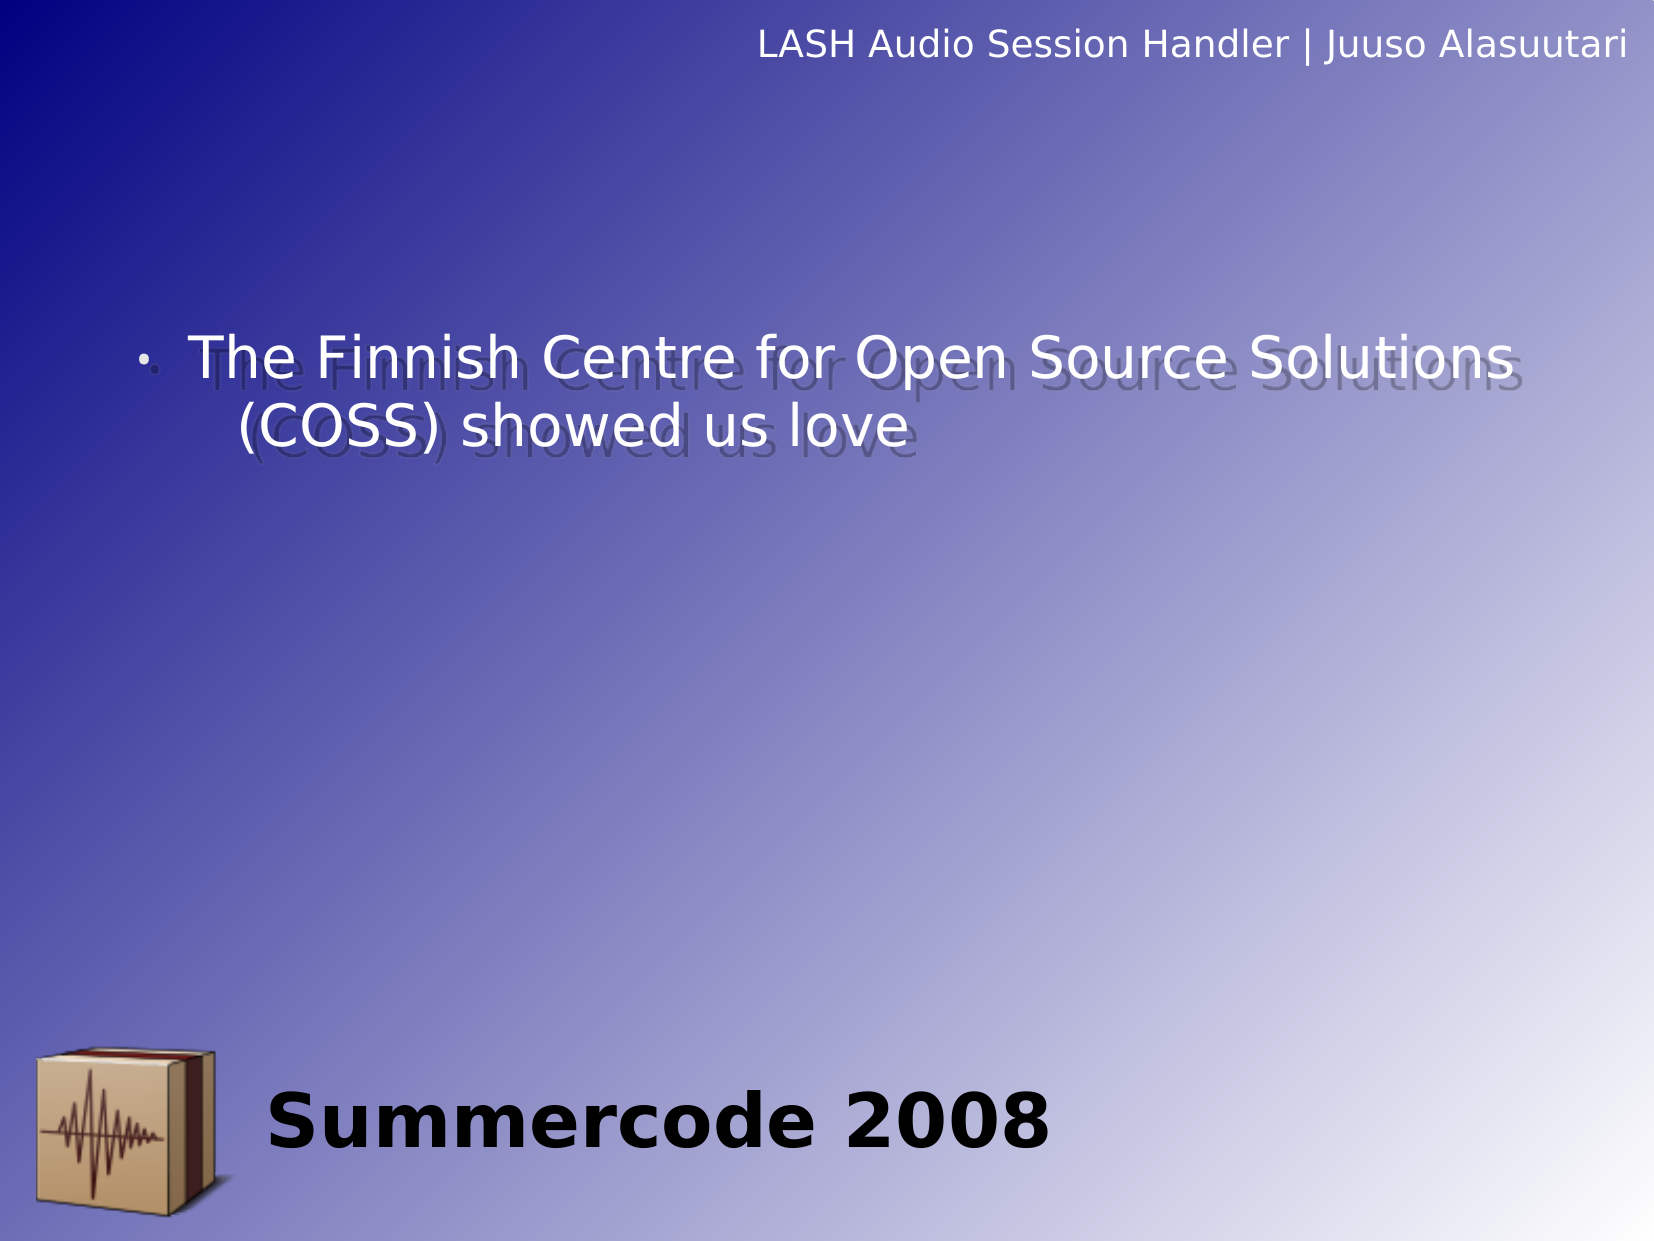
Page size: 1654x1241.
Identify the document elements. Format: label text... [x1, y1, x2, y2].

picture [36, 1033, 237, 1234]
list The Finnish Centre for Open Source Solutions (COSS) showed us love [88, 324, 1565, 960]
title Summercode 2008 [265, 1040, 1625, 1204]
